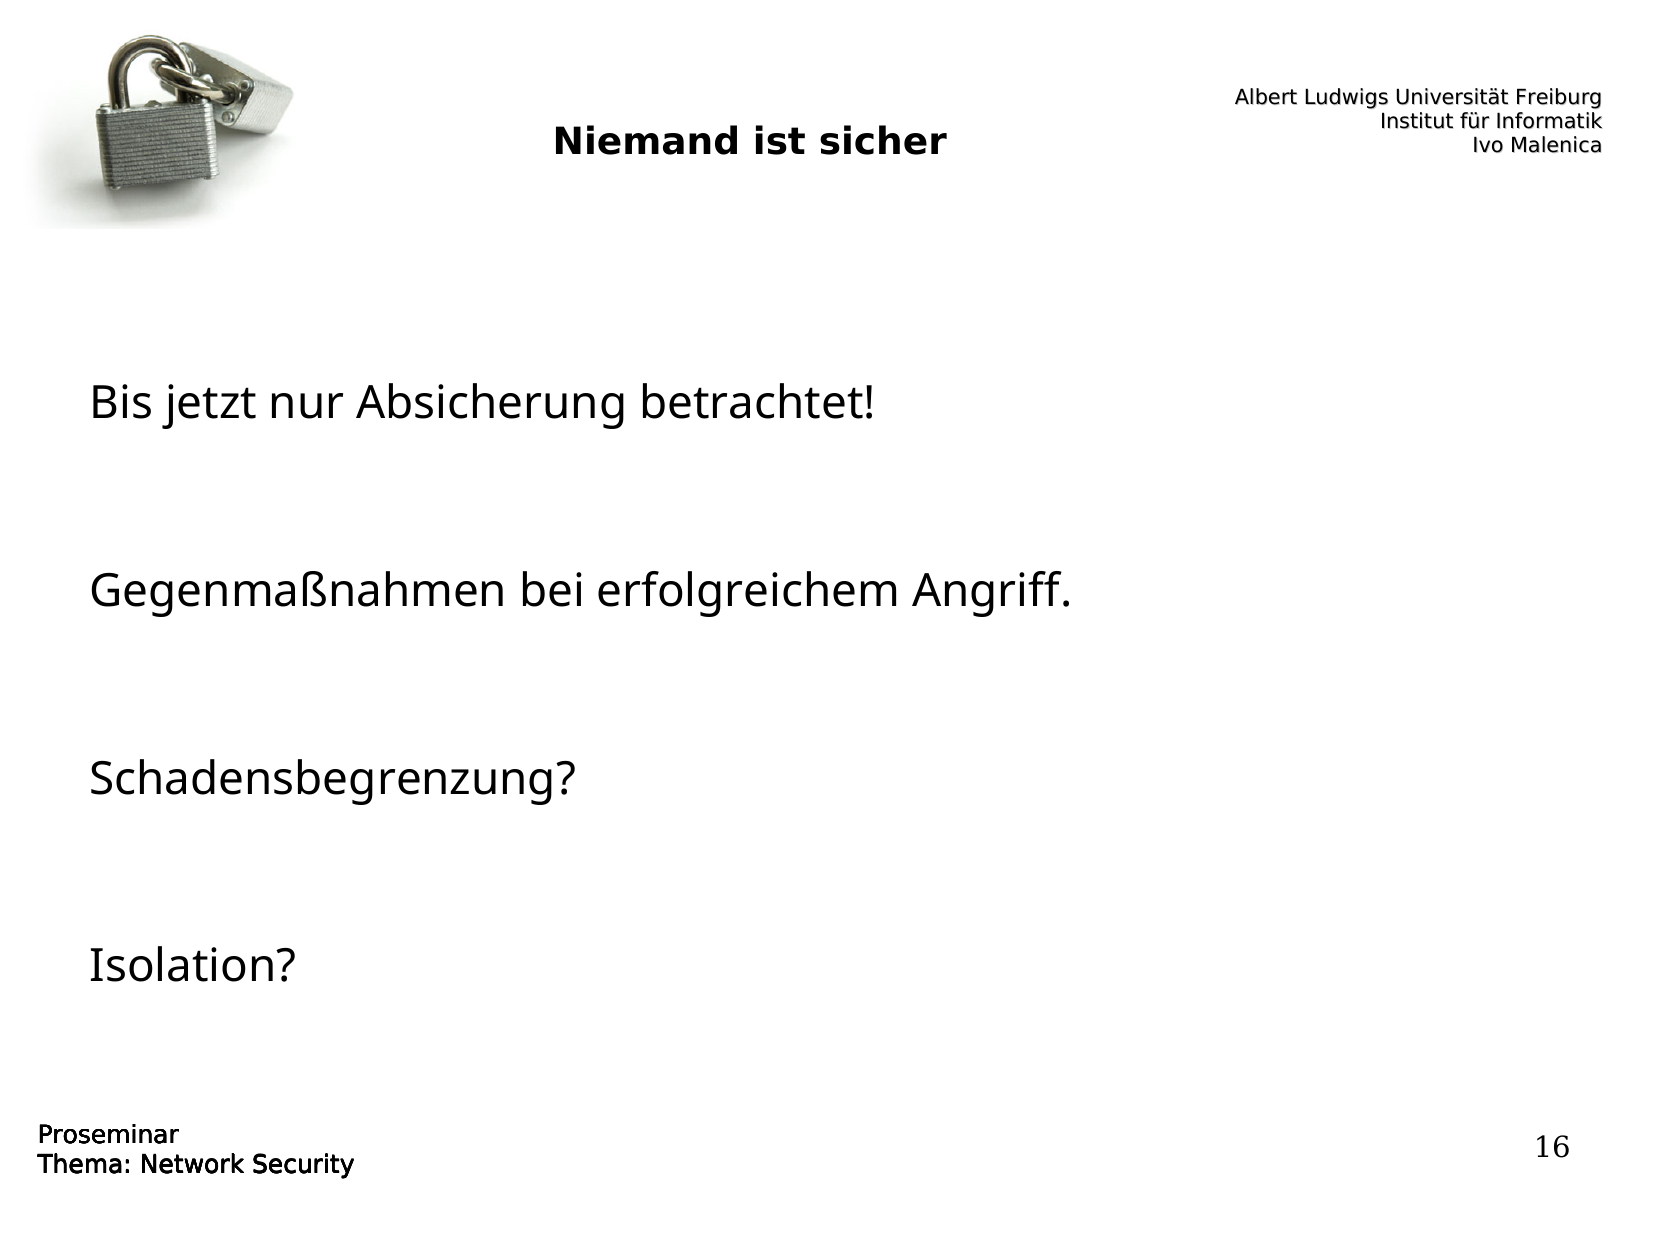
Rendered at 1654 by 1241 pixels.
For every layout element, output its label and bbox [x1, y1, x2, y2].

picture [20, 23, 321, 229]
